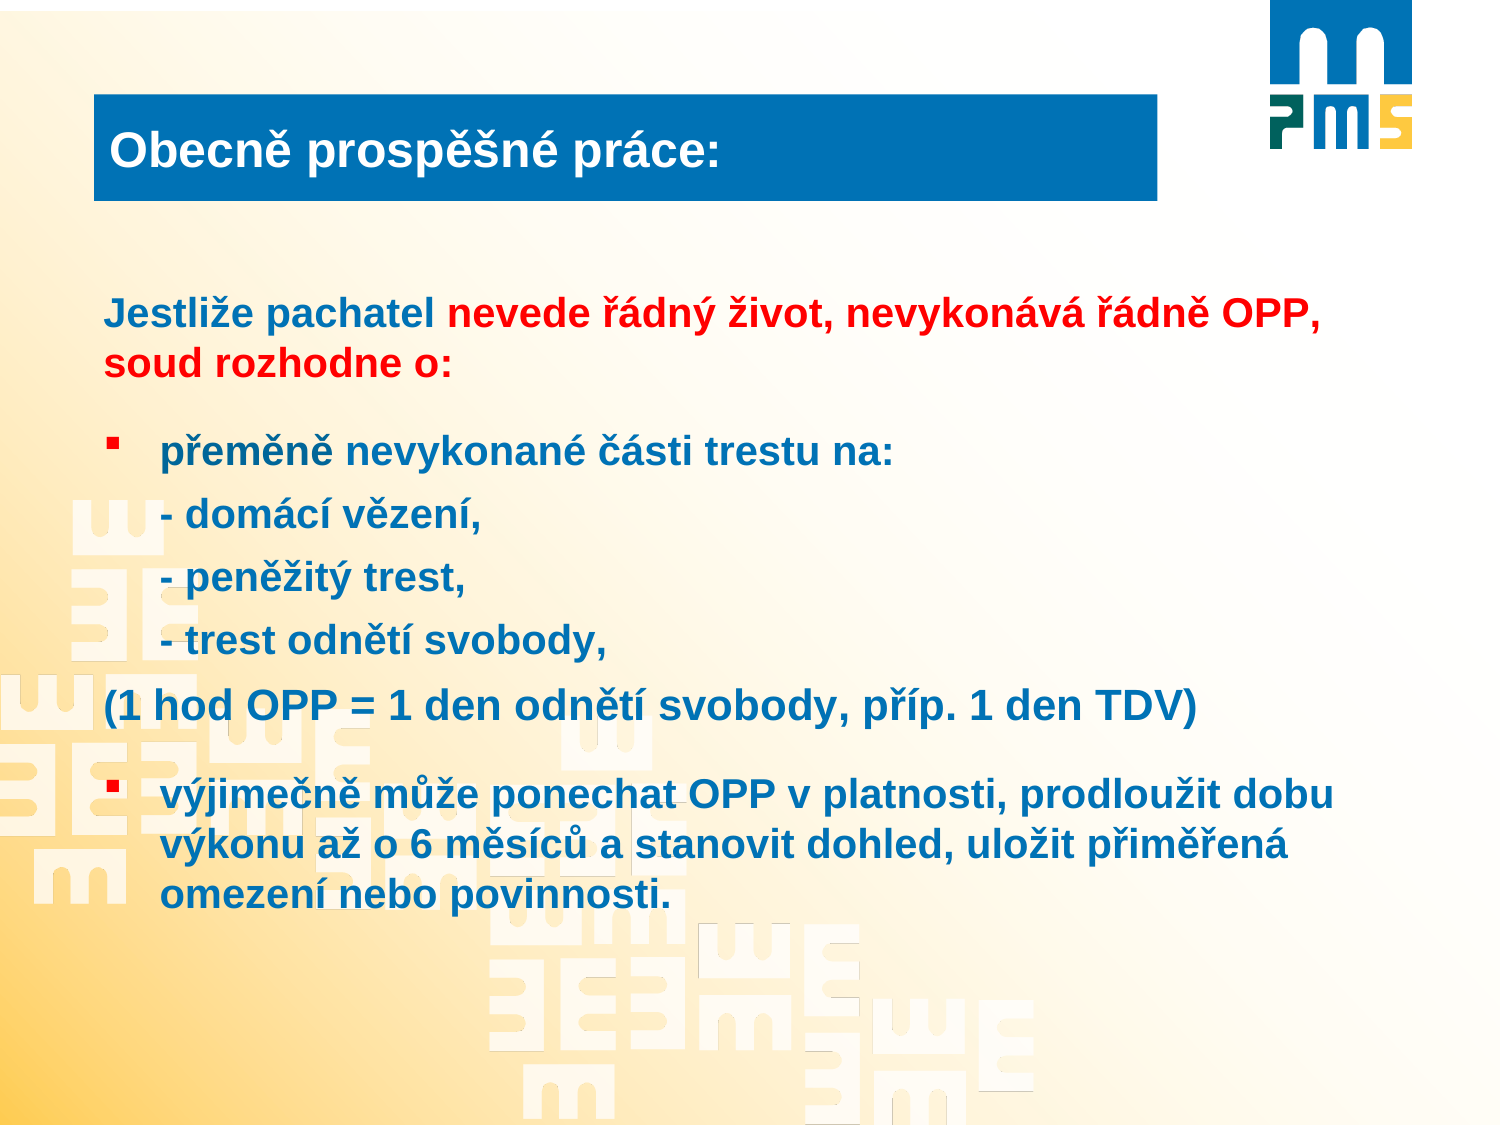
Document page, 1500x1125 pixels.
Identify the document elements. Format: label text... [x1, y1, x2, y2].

text_box Jestliže pachatel nevede řádný život, nevykonává řádně OPP, soud rozhodne o: přeměně nevykonané části trestu na: - domácí vězení, - peněžitý trest, - trest odnětí svobody, (1 hod OPP = 1 den odnětí svobody, příp. 1 den TDV) výjimečně může ponechat OPP v platnosti, prodloužit dobu výkonu až o 6 měsíců a stanovit dohled, uložit přiměřená omezení nebo povinnosti. [88, 190, 1365, 1041]
title Obecně prospěšné práce: [94, 94, 1158, 190]
picture [0, 0, 1500, 1125]
